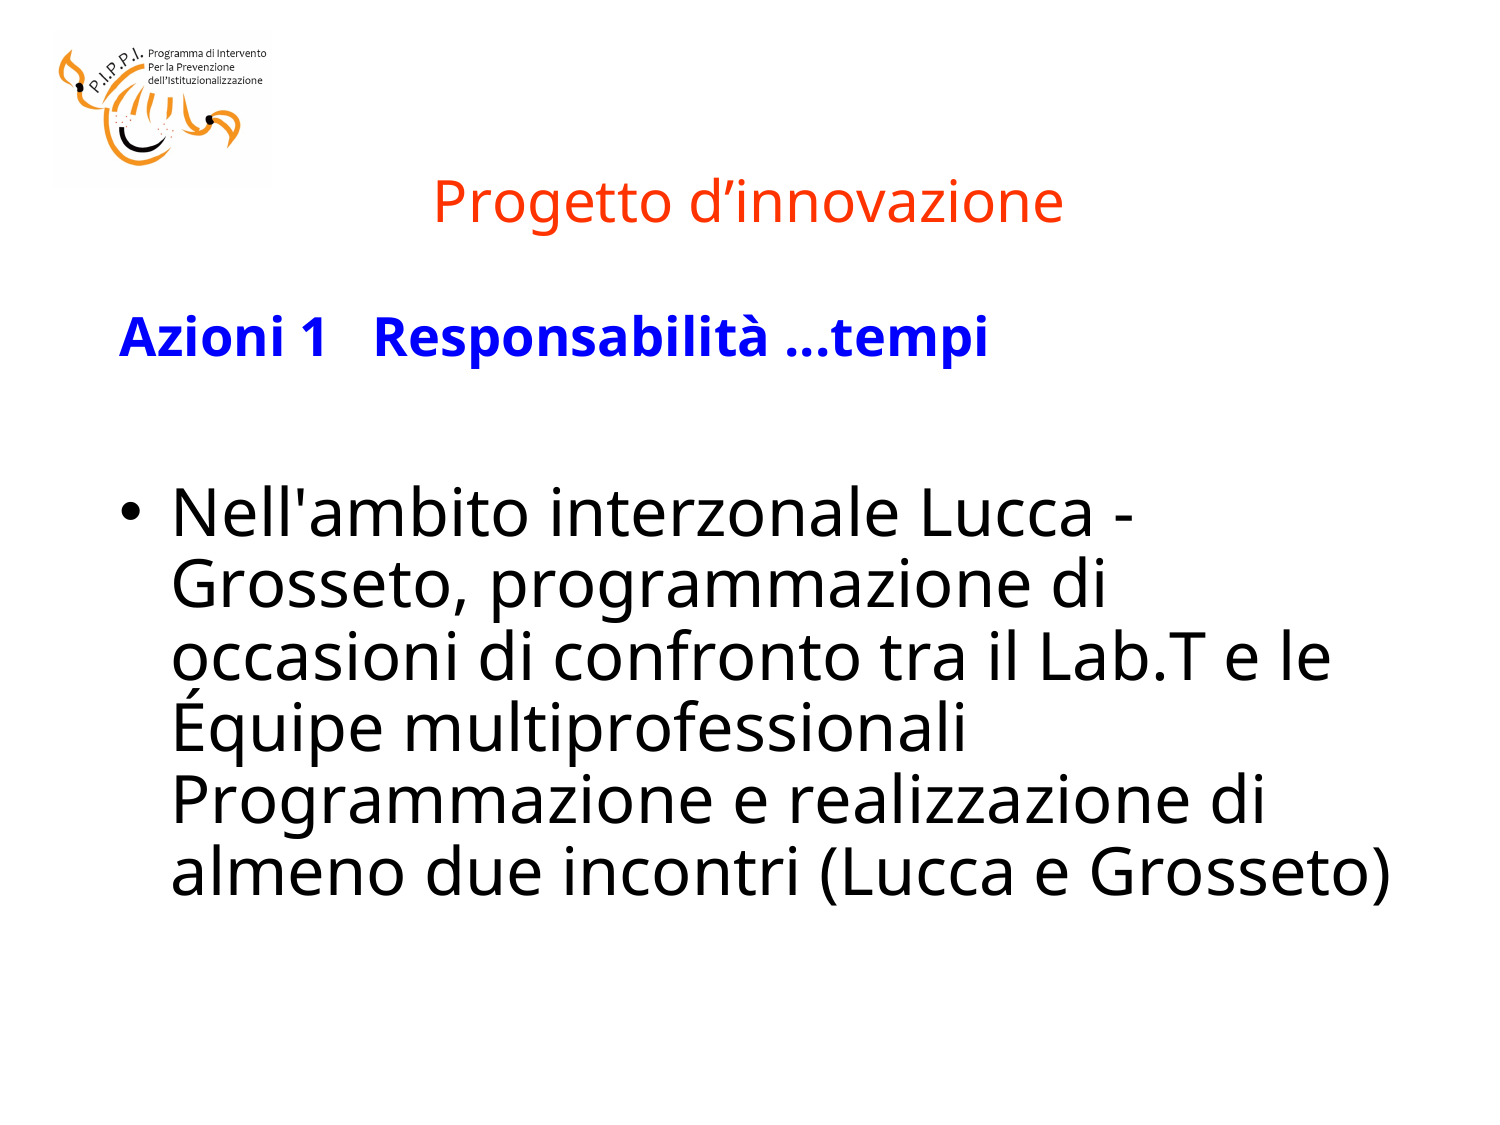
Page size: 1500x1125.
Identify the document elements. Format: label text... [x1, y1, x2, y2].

list Azioni 1 Responsabilità ...tempi Nell'ambito interzonale Lucca - Grosseto, programmazione di occasioni di confronto tra il Lab.T e le Équipe multiprofessionali Programmazione e realizzazione di almeno due incontri (Lucca e Grosseto) [100, 290, 1426, 1082]
title Progetto d’innovazione [75, 31, 1426, 247]
picture [53, 30, 272, 188]
